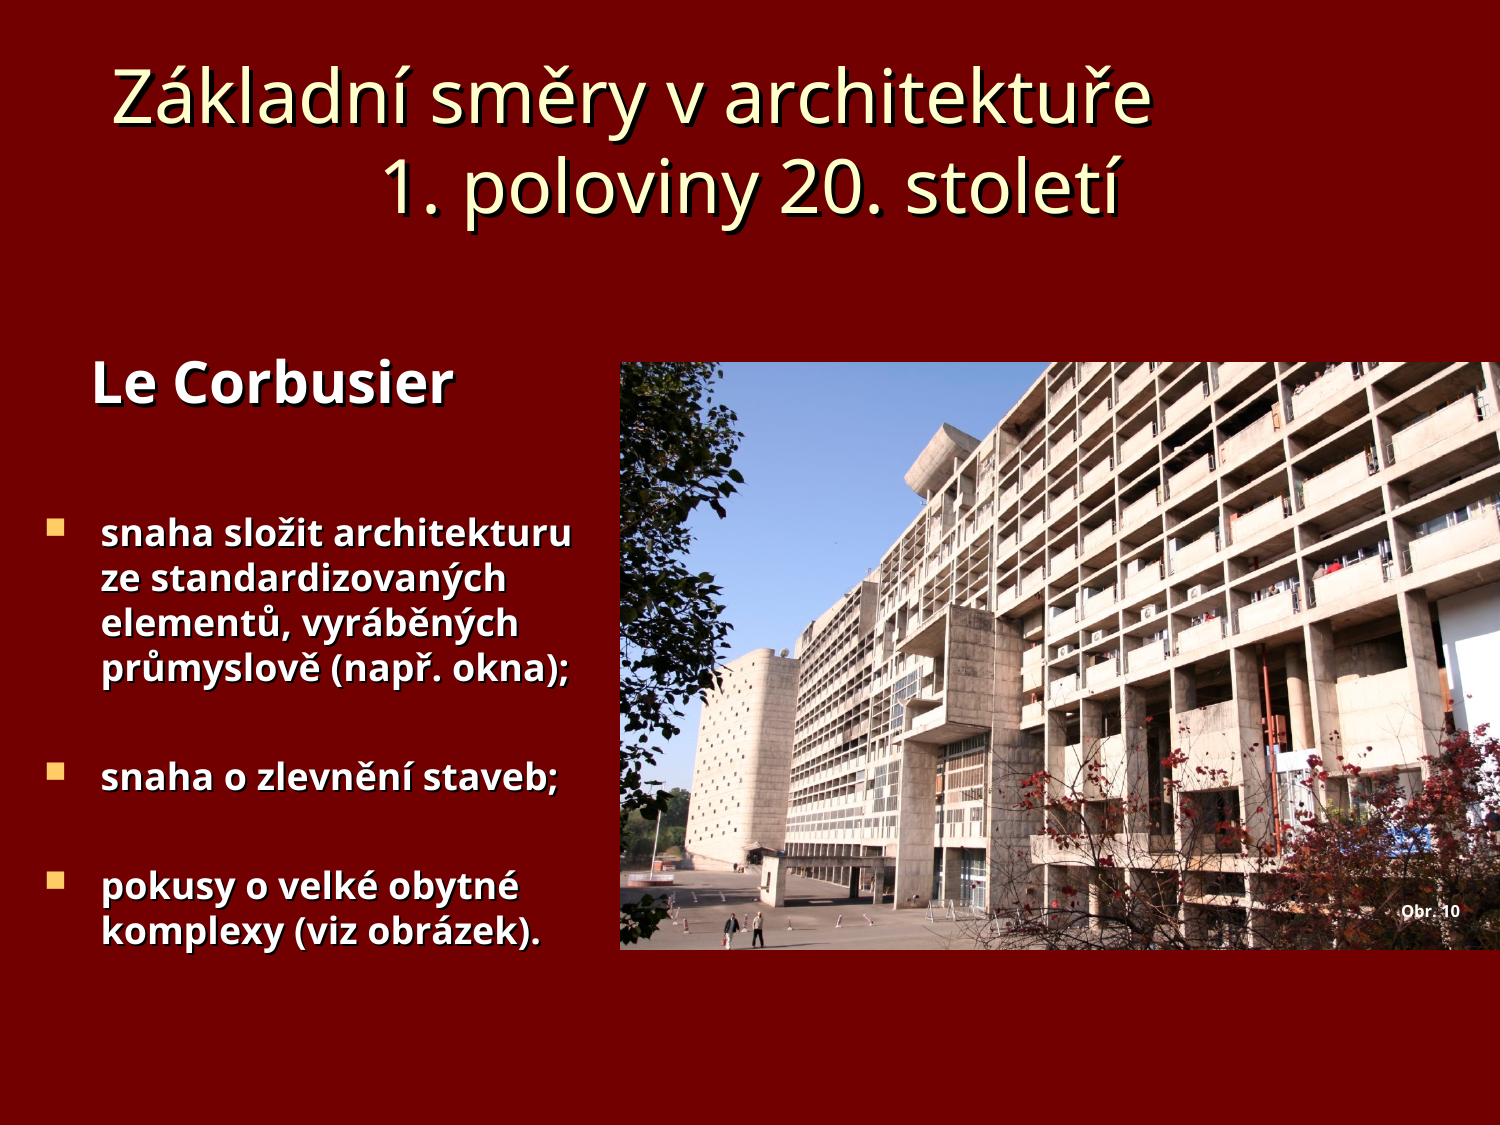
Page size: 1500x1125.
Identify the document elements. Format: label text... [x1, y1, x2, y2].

text_box [620, 362, 1500, 950]
title Základní směry v architektuře 1. poloviny 20. století [75, 41, 1426, 237]
list Le Corbusier snaha složit architekturu ze standardizovaných elementů, vyráběných průmyslově (např. okna); snaha o zlevnění staveb; pokusy o velké obytné komplexy (viz obrázek). [29, 338, 621, 965]
text_box Obr. 10 [1386, 892, 1476, 929]
